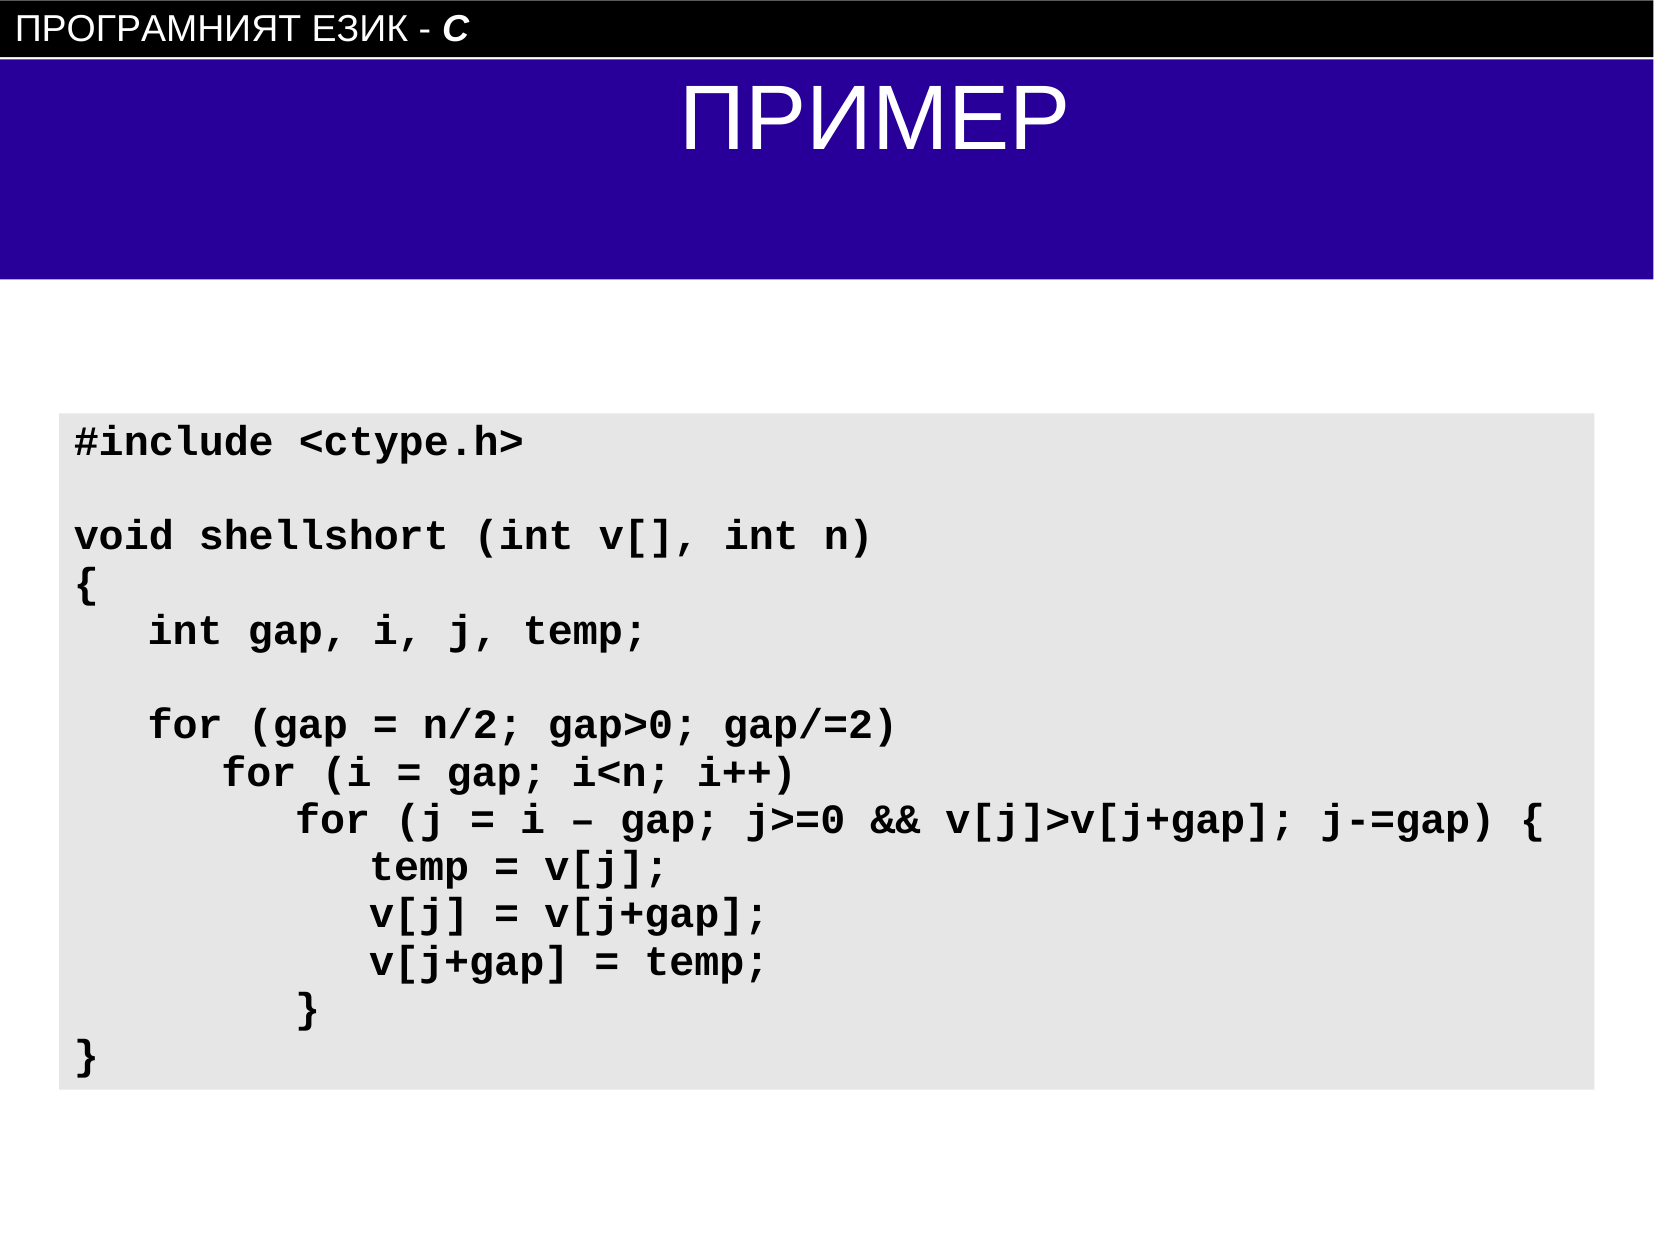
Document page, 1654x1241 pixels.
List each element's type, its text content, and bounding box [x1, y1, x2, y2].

text_box #include <ctype.h> void shellshort (int v[], int n) { int gap, i, j, temp; for (gap = n/2; gap>0; gap/=2) for (i = gap; i<n; i++) for (j = i – gap; j>=0 && v[j]>v[j+gap]; j-=gap) { temp = v[j]; v[j] = v[j+gap]; v[j+gap] = temp; } } [59, 413, 1595, 1090]
text_box ПРОГРАМНИЯT ЕЗИК - С [0, 0, 1654, 58]
text_box ПРИМЕР [0, 59, 1654, 280]
